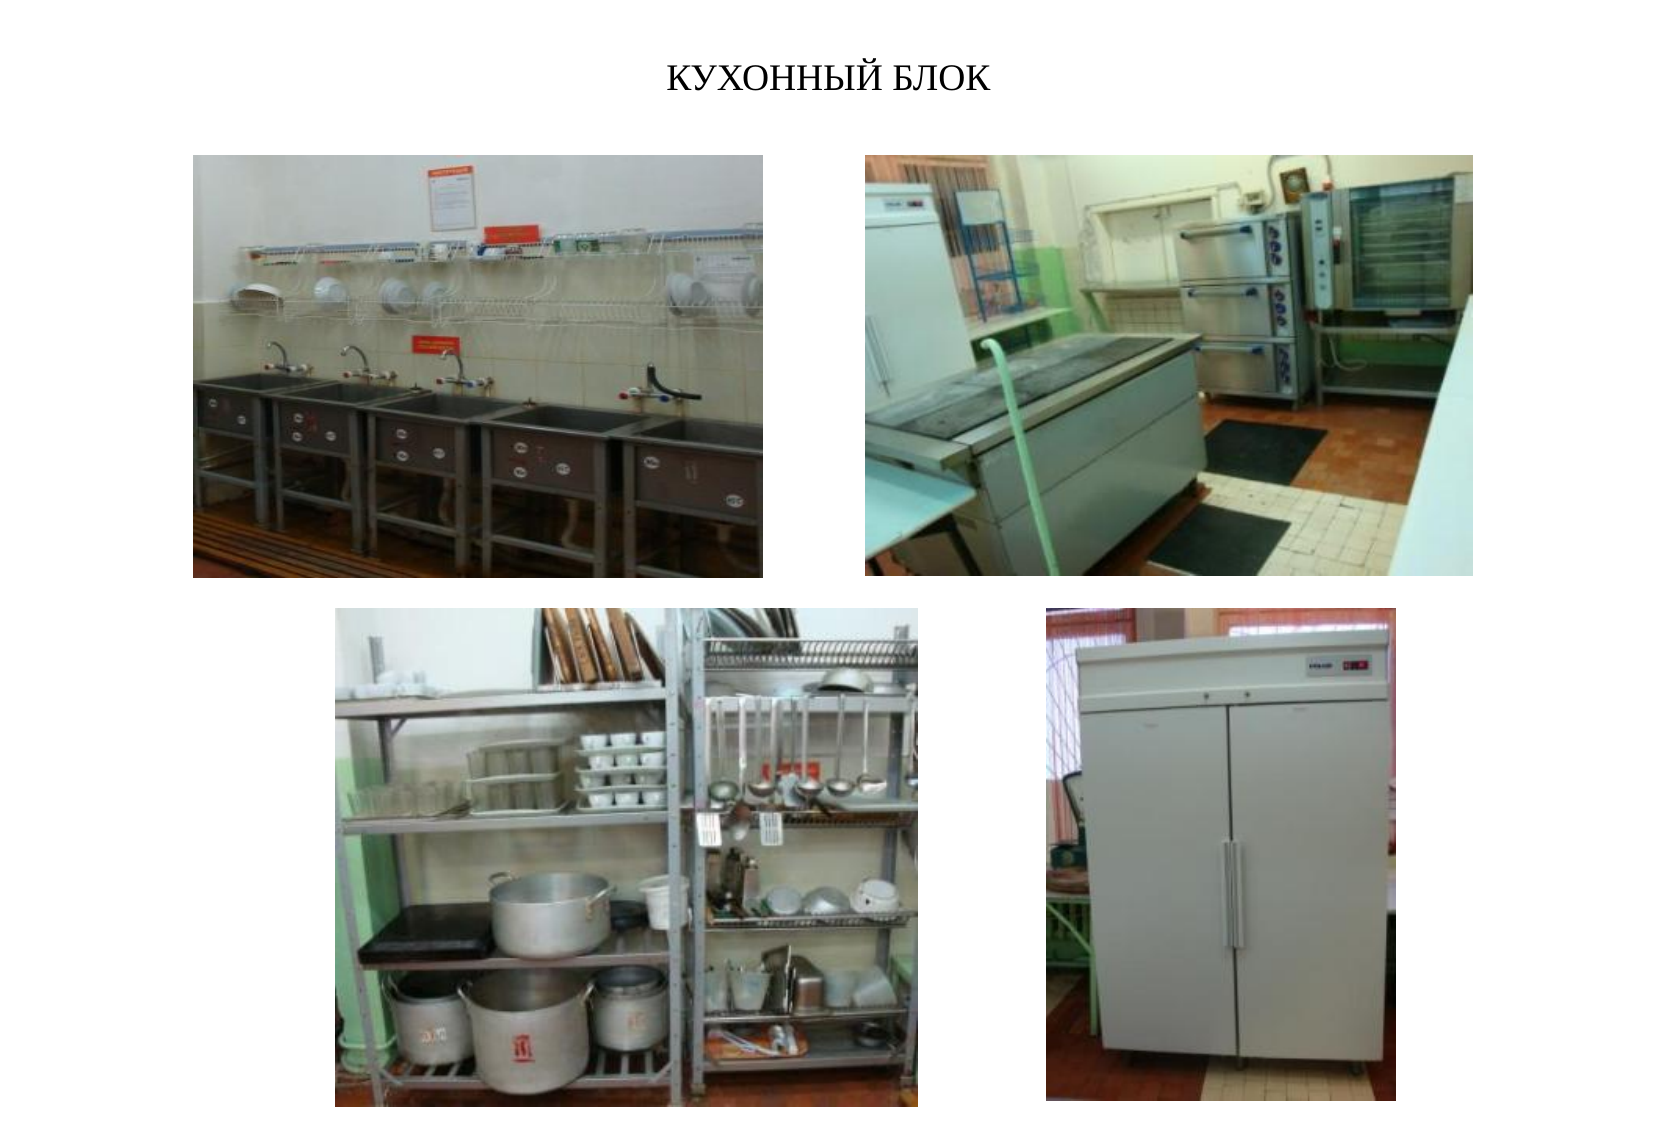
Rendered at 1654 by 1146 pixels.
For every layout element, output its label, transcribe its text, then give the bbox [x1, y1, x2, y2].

picture [335, 608, 918, 1107]
picture [865, 155, 1473, 576]
picture [1046, 608, 1396, 1101]
text_box КУХОННЫЙ БЛОК [193, 43, 1473, 108]
picture [193, 155, 763, 578]
